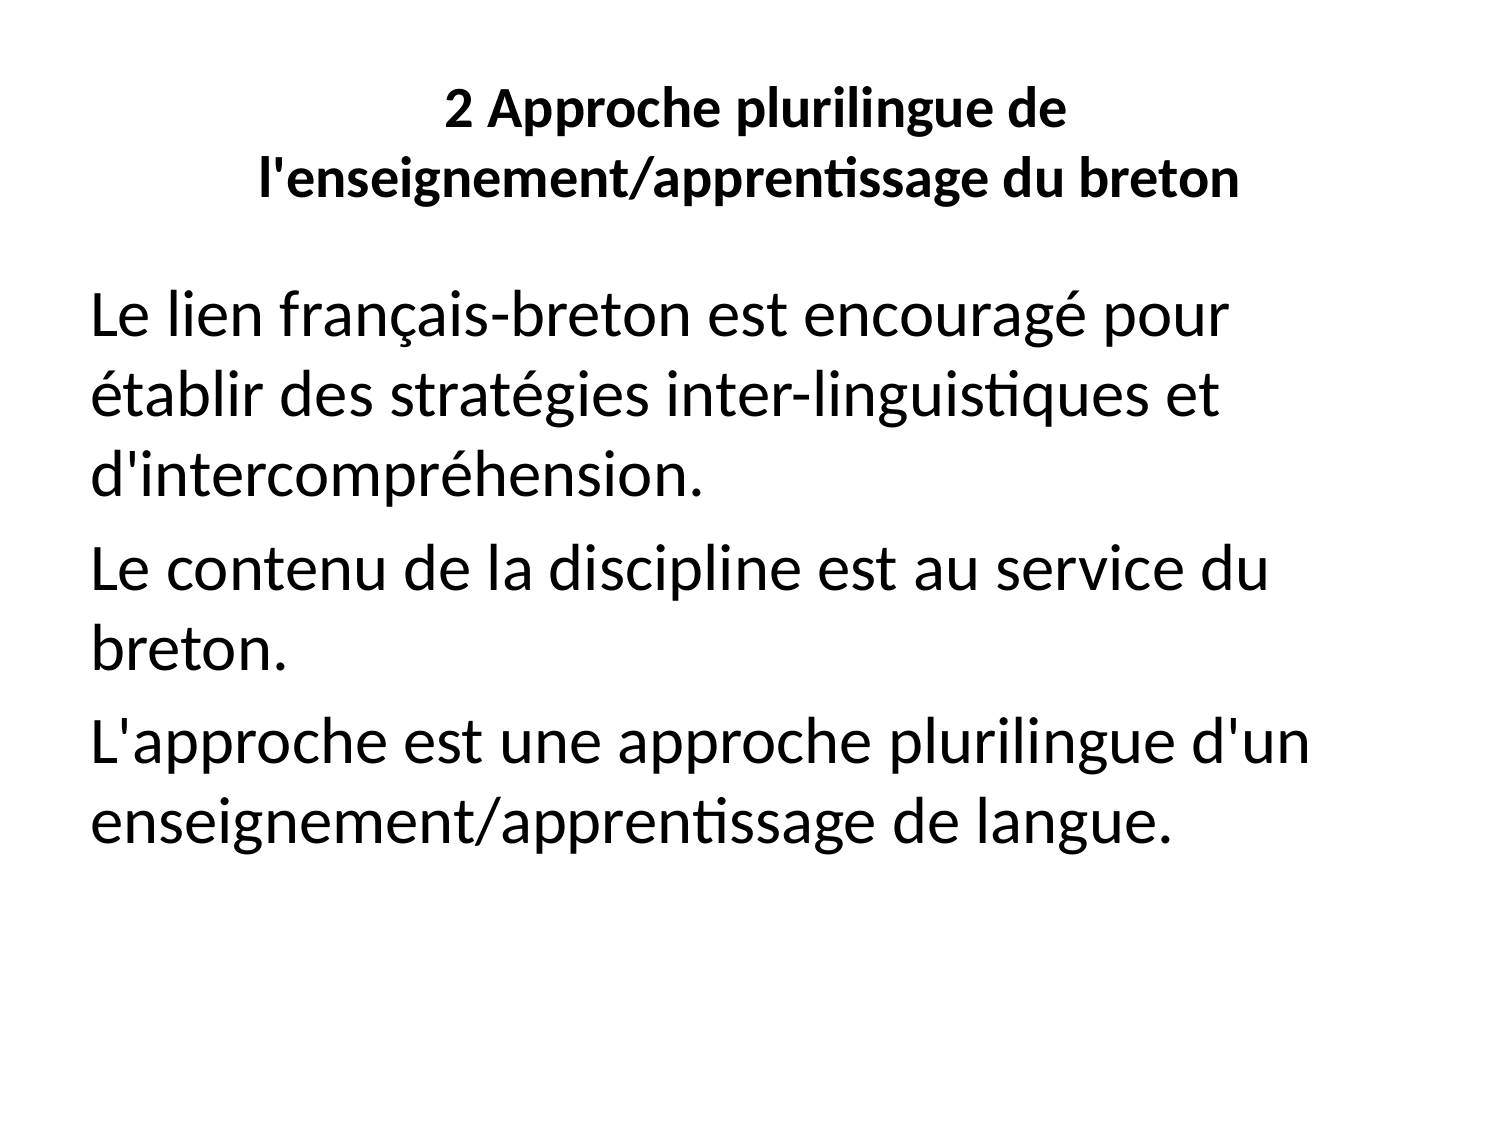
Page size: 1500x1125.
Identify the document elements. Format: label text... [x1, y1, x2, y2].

list Le lien français-breton est encouragé pour établir des stratégies inter-linguistiques et d'intercompréhension. Le contenu de la discipline est au service du breton. L'approche est une approche plurilingue d'un enseignement/apprentissage de langue. [75, 262, 1425, 1005]
title 2 Approche plurilingue de l'enseignement/apprentissage du breton [75, 45, 1425, 233]
